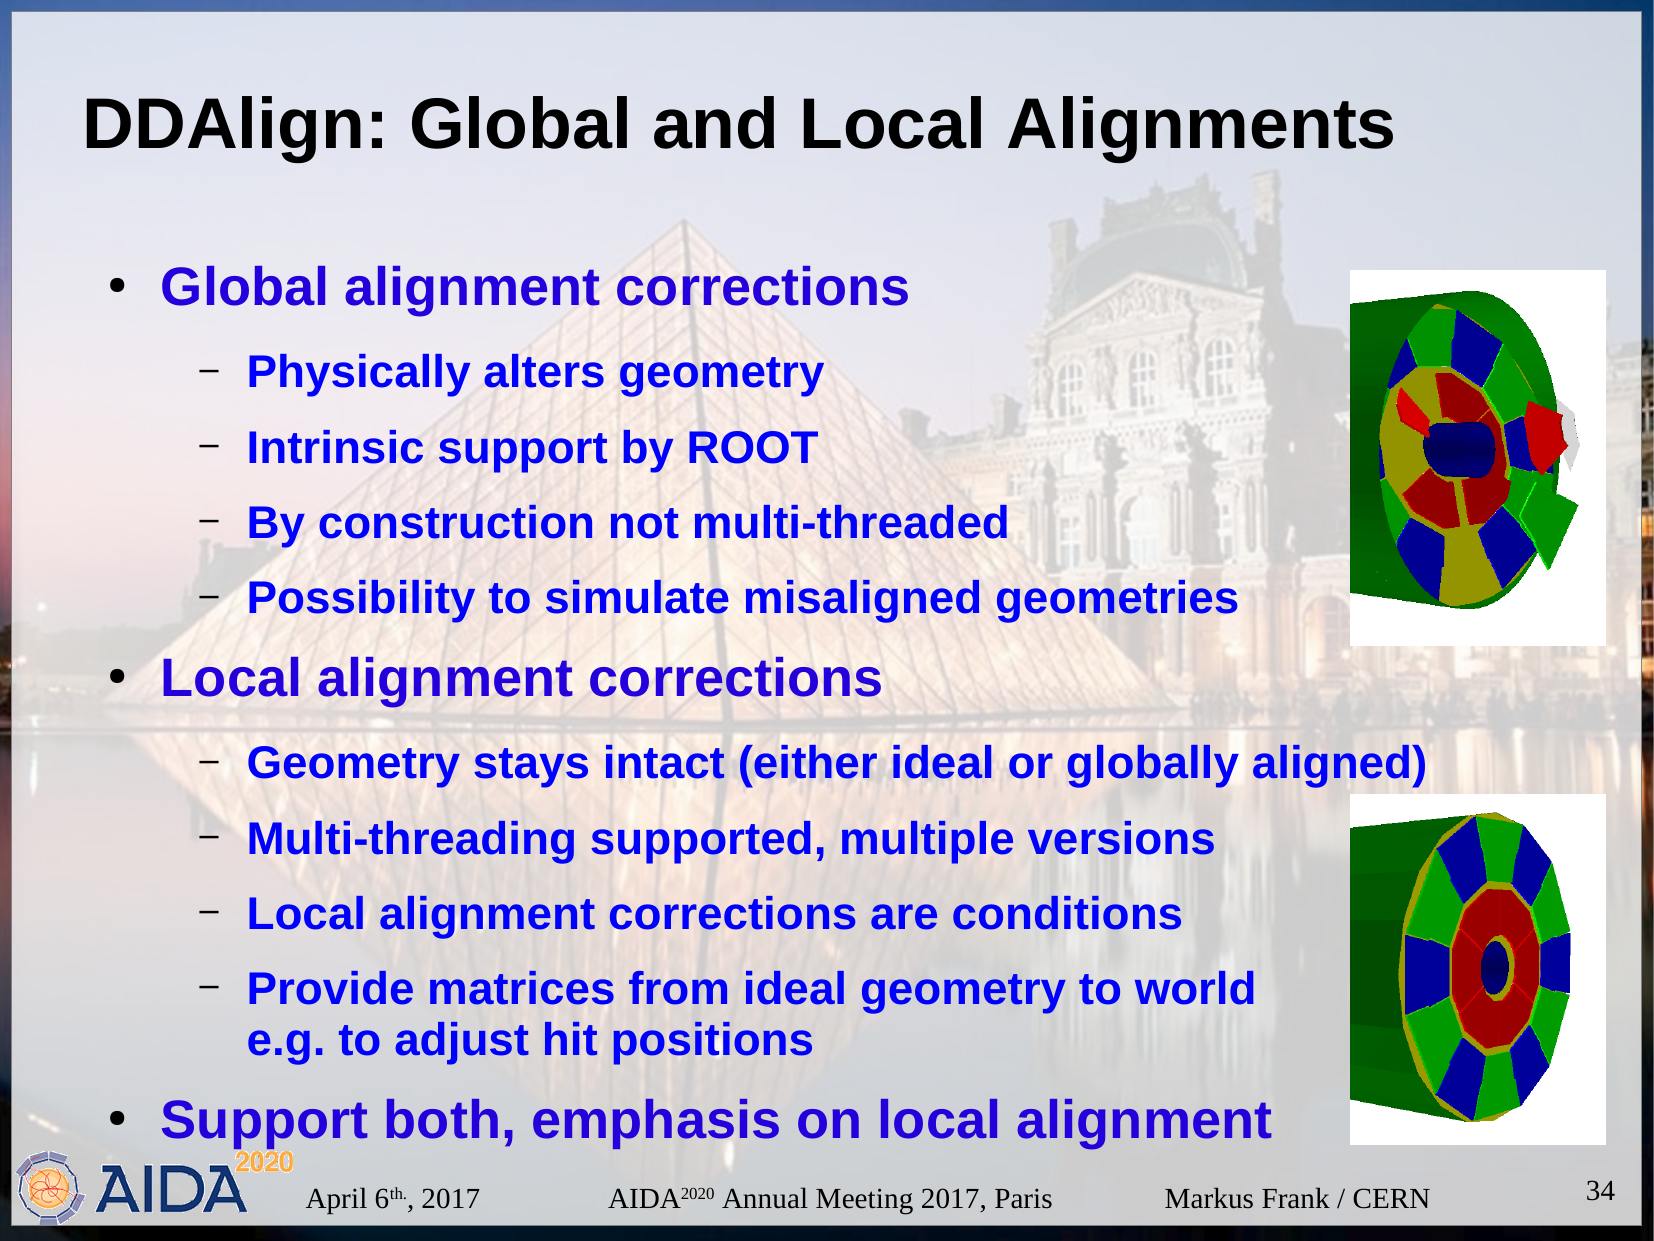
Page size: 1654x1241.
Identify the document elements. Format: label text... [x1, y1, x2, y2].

picture [0, 0, 1654, 1241]
title DDAlign: Global and Local Alignments [82, 19, 1536, 227]
list Global alignment corrections Physically alters geometry Intrinsic support by ROOT By construction not multi-threaded Possibility to simulate misaligned geometries Local alignment corrections Geometry stays intact (either ideal or globally aligned) Multi-threading supported, multiple versions Local alignment corrections are conditions Provide matrices from ideal geometry to world e.g. to adjust hit positions Support both, emphasis on local alignment [90, 256, 1546, 1151]
